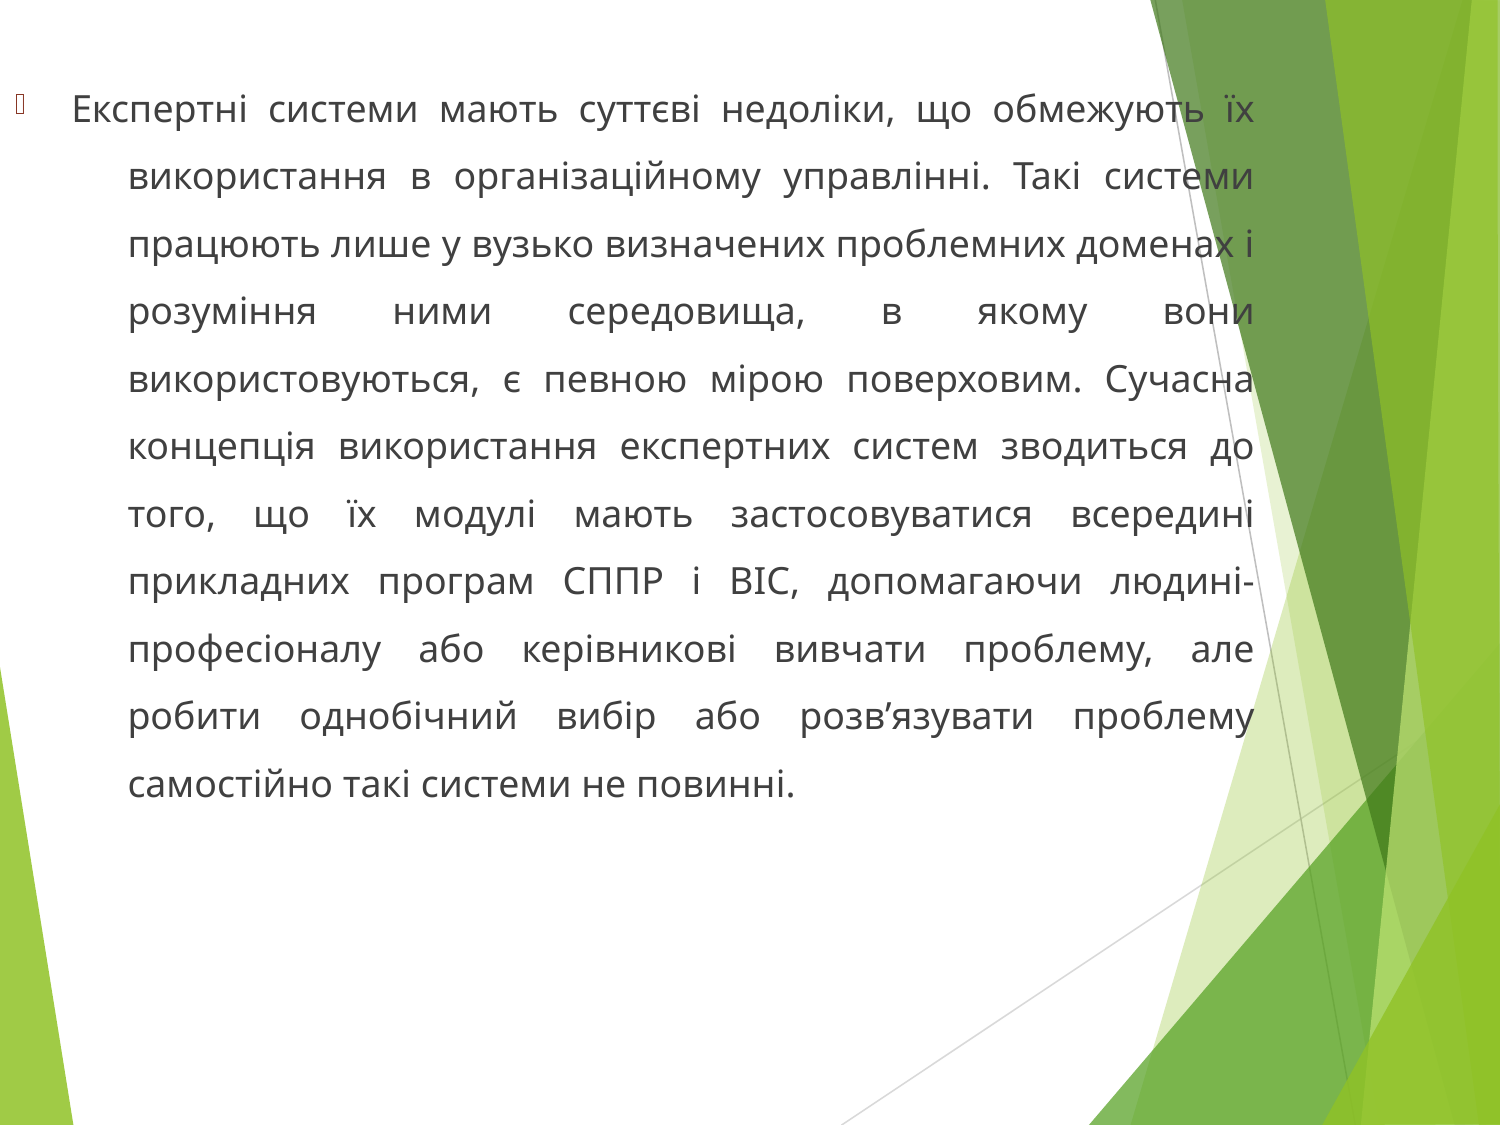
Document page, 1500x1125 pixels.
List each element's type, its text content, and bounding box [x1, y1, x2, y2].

list Експертні системи мають суттєві недоліки, що обмежують їх використання в організаційному управлінні. Такі системи працюють лише у вузько визначених проблемних доменах і розуміння ними середовища, в якому вони використовуються, є певною мірою поверховим. Сучасна концепція використання експертних систем зводиться до того, що їх модулі мають застосовуватися всередині прикладних програм СППР і ВІС, допомагаючи людині-професіоналу або керівникові вивчати проблему, але робити однобічний вибір або розв’язувати проблему самостійно такі системи не повинні. [0, 54, 1271, 1005]
